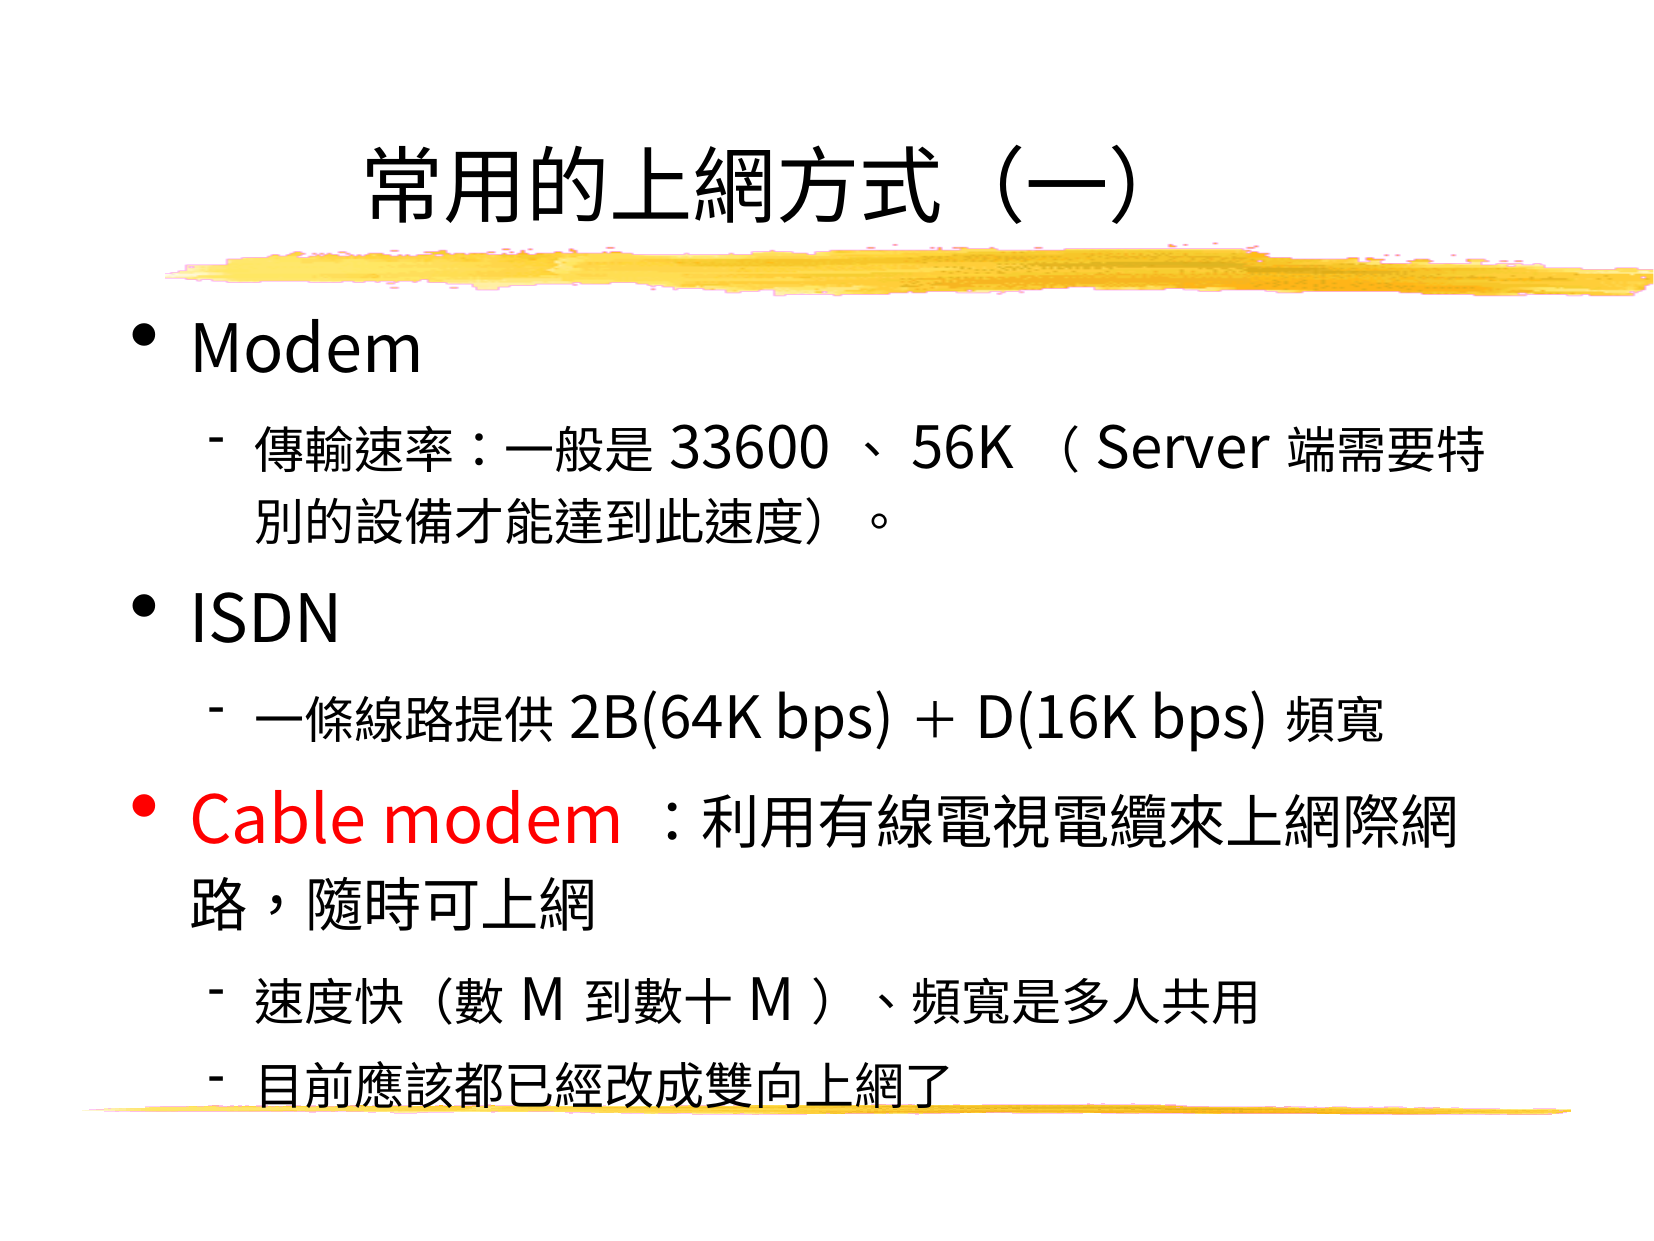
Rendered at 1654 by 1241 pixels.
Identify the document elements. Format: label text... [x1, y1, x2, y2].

title 常用的上網方式（一） [73, 41, 1479, 249]
picture [82, 1102, 118, 1117]
list Modem 傳輸速率：一般是33600、56K（Server端需要特別的設備才能達到此速度）。 ISDN 一條線路提供2B(64K bps)＋D(16K bps)頻寬 Cable modem：利用有線電視電纜來上網際網 路，隨時可上網 速度快（數M到數十M）、頻寬是多人共用 目前應該都已經改成雙向上網了 [118, 290, 1524, 1127]
picture [165, 237, 1654, 308]
picture [1524, 1102, 1571, 1117]
